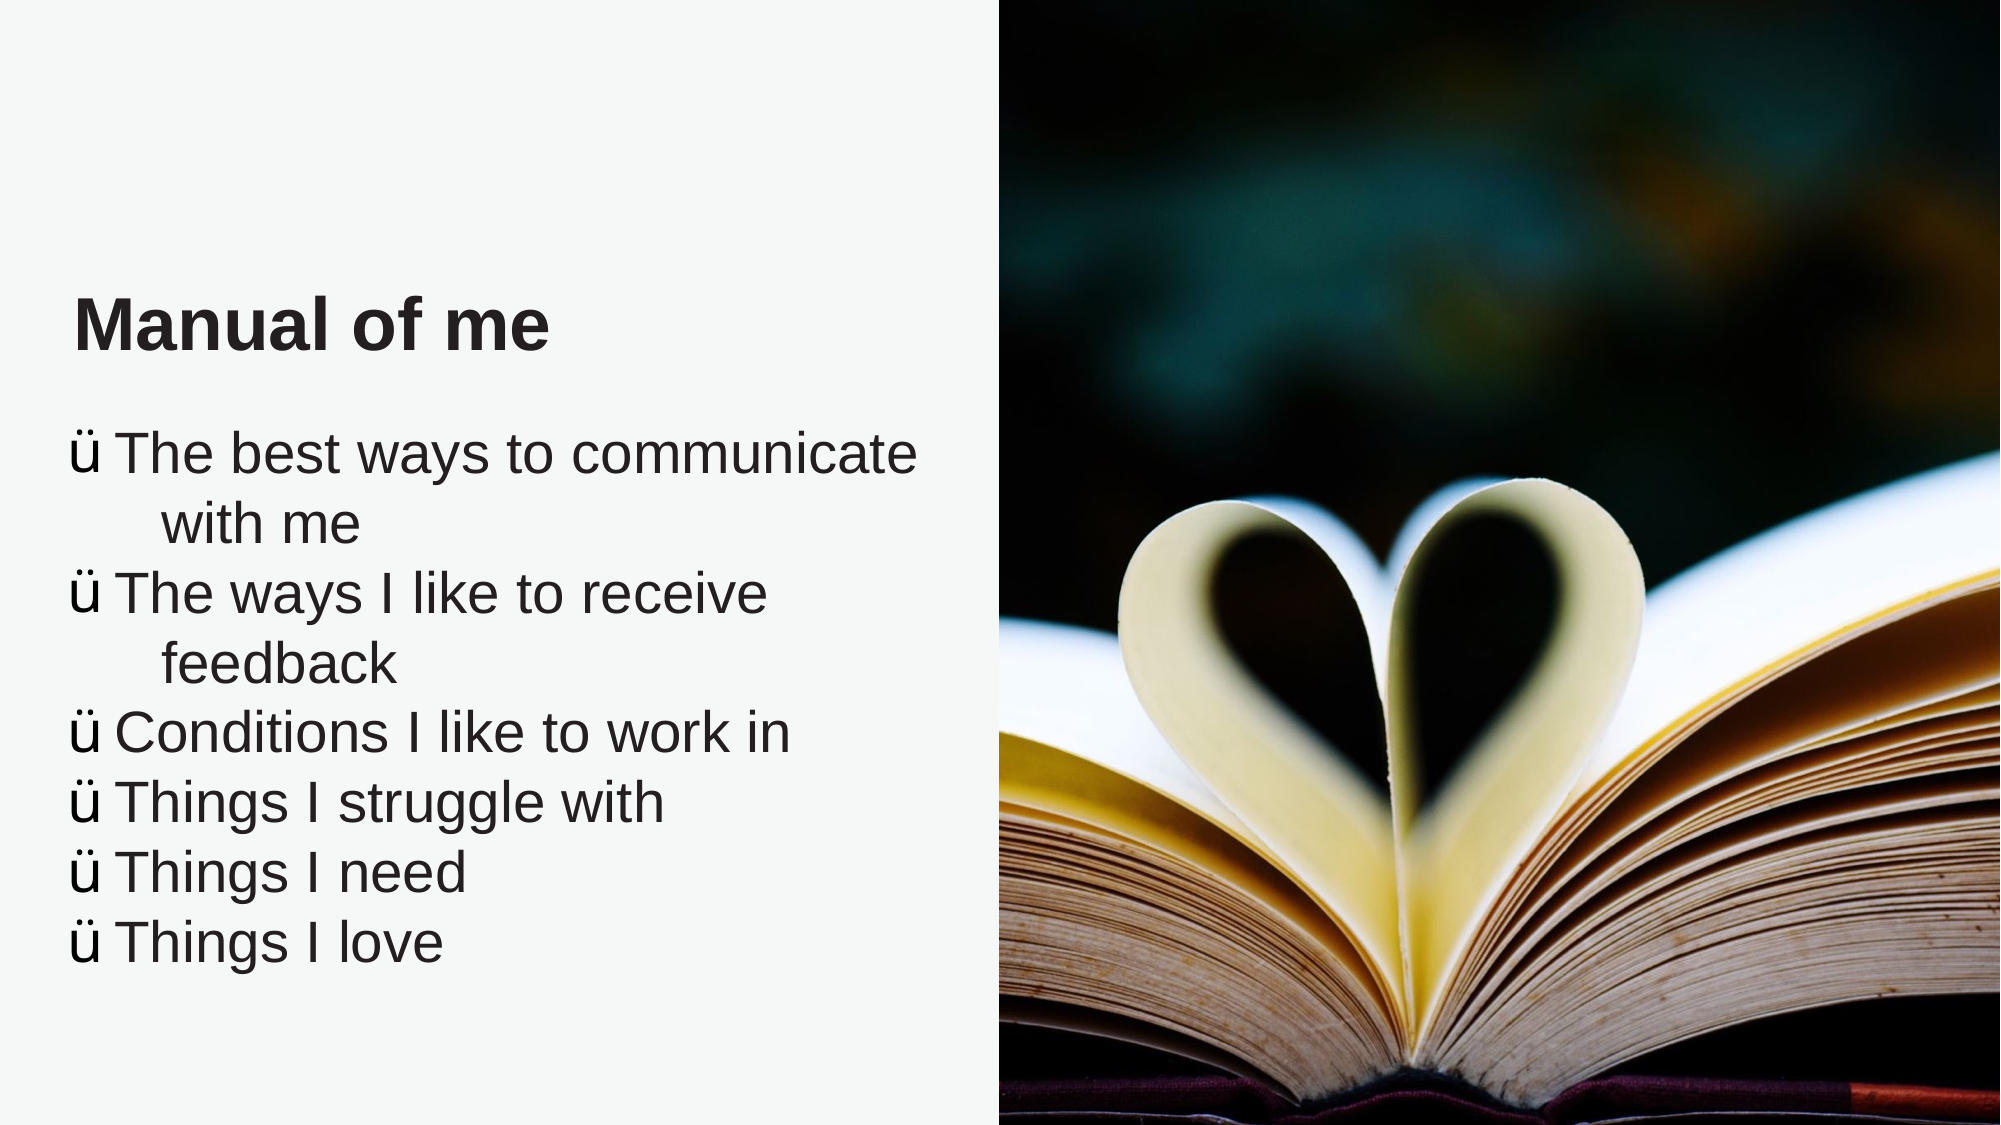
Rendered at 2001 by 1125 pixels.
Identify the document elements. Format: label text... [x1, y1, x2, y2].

text_box The best ways to communicate with me The ways I like to receive feedback Conditions I like to work in Things I struggle with Things I need Things I love [52, 407, 966, 1029]
picture [999, 0, 2000, 1125]
title Manual of me [58, 270, 864, 407]
